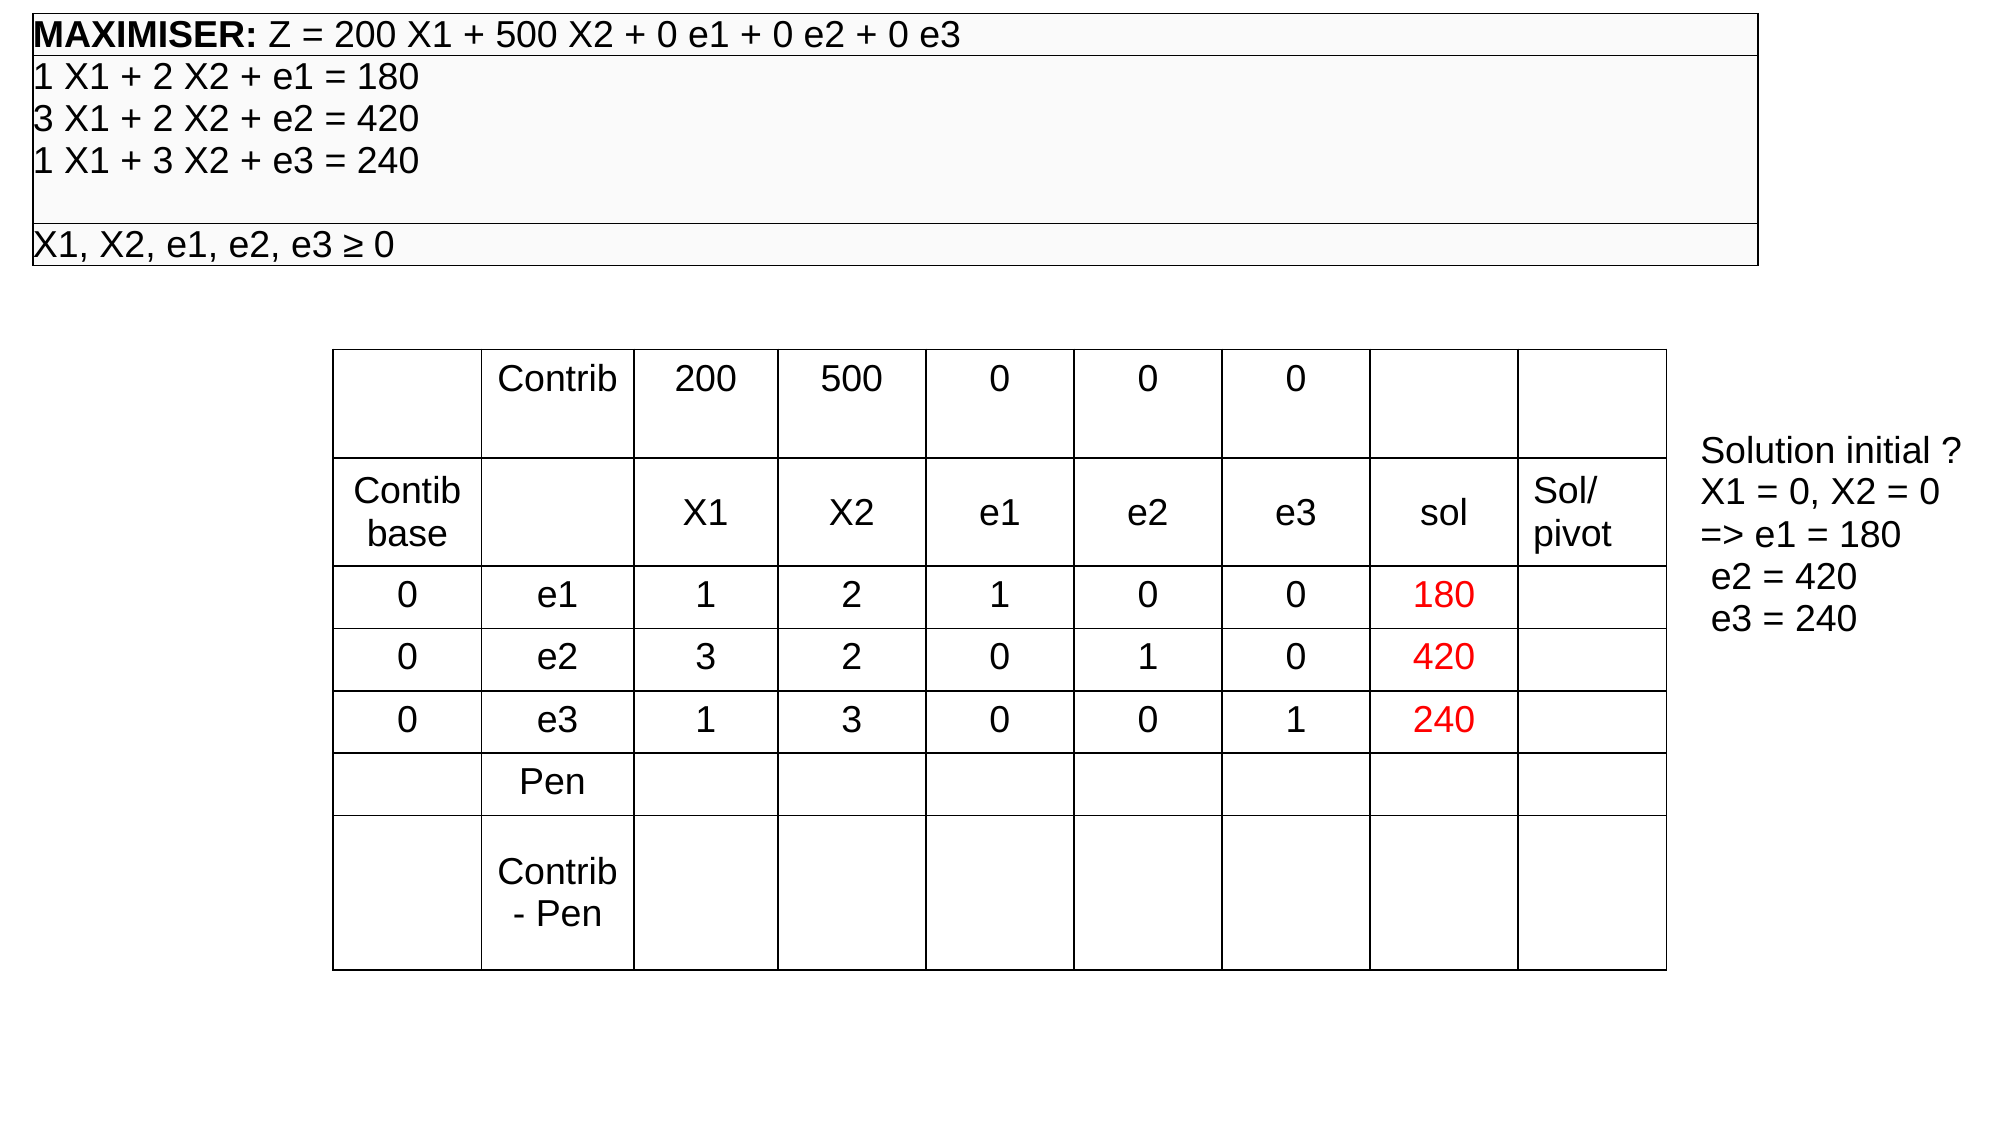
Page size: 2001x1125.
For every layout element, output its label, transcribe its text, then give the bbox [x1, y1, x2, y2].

table_cell [1371, 754, 1517, 815]
table_cell e3 [1223, 459, 1369, 565]
table_cell 0 [1075, 567, 1221, 628]
table_cell [1075, 754, 1221, 815]
table_cell 1 [1223, 692, 1369, 752]
table_cell [1075, 816, 1221, 969]
table_header [1371, 350, 1517, 457]
table_cell 180 [1371, 567, 1517, 628]
table_cell [635, 816, 777, 969]
table_cell 3 [635, 629, 777, 690]
table_header Contrib [482, 350, 633, 457]
table_cell 1 [1075, 629, 1221, 690]
text_box Solution initial ? X1 = 0, X2 = 0 => e1 = 180 e2 = 420 e3 = 240 [1685, 421, 1988, 647]
table_cell Sol/pivot [1519, 459, 1666, 565]
table_cell [334, 754, 481, 815]
table_header 0 [1223, 350, 1369, 457]
table_cell [1223, 754, 1369, 815]
table_header [1519, 350, 1666, 457]
table_cell e2 [482, 629, 633, 690]
table_cell [927, 816, 1073, 969]
table_cell 2 [779, 629, 925, 690]
table_cell 240 [1371, 692, 1517, 752]
table_cell [1519, 692, 1666, 752]
table_header 0 [1075, 350, 1221, 457]
table_cell [779, 754, 925, 815]
table_cell sol [1371, 459, 1517, 565]
table_cell 1 X1 + 2 X2 + e1 = 180 3 X1 + 2 X2 + e2 = 420 1 X1 + 3 X2 + e3 = 240 [34, 56, 1757, 223]
table_cell [927, 754, 1073, 815]
table_cell 1 [635, 692, 777, 752]
table_cell 0 [334, 567, 481, 628]
table_cell e3 [482, 692, 633, 752]
table_header MAXIMISER: Z = 200 X1 + 500 X2 + 0 e1 + 0 e2 + 0 e3 [34, 14, 1757, 55]
table_cell 1 [927, 567, 1073, 628]
table_header 500 [779, 350, 925, 457]
table_cell Contib base [334, 459, 481, 565]
table_cell X1 [635, 459, 777, 565]
table_cell [1519, 754, 1666, 815]
table_cell [779, 816, 925, 969]
table_cell [635, 754, 777, 815]
table_cell Pen [482, 754, 633, 815]
table_cell [334, 816, 481, 969]
table_cell e1 [482, 567, 633, 628]
table_cell 0 [927, 629, 1073, 690]
table_cell [1371, 816, 1517, 969]
table_cell [1519, 629, 1666, 690]
table_cell 0 [1223, 567, 1369, 628]
table_header 0 [927, 350, 1073, 457]
table_header 200 [635, 350, 777, 457]
table_header [334, 350, 481, 457]
table_cell 0 [1223, 629, 1369, 690]
table_cell [482, 459, 633, 565]
table_cell 1 [635, 567, 777, 628]
table_cell [1519, 567, 1666, 628]
table_cell 0 [334, 629, 481, 690]
table_cell [1223, 816, 1369, 969]
table_cell 0 [1075, 692, 1221, 752]
table_cell 420 [1371, 629, 1517, 690]
table_cell 0 [334, 692, 481, 752]
table_cell 0 [927, 692, 1073, 752]
table_cell Contrib - Pen [482, 816, 633, 969]
table_cell X2 [779, 459, 925, 565]
table_cell e1 [927, 459, 1073, 565]
table_cell X1, X2, e1, e2, e3 ≥ 0 [34, 224, 1757, 265]
table_cell e2 [1075, 459, 1221, 565]
table_cell [1519, 816, 1666, 969]
table_cell 3 [779, 692, 925, 752]
table_cell 2 [779, 567, 925, 628]
